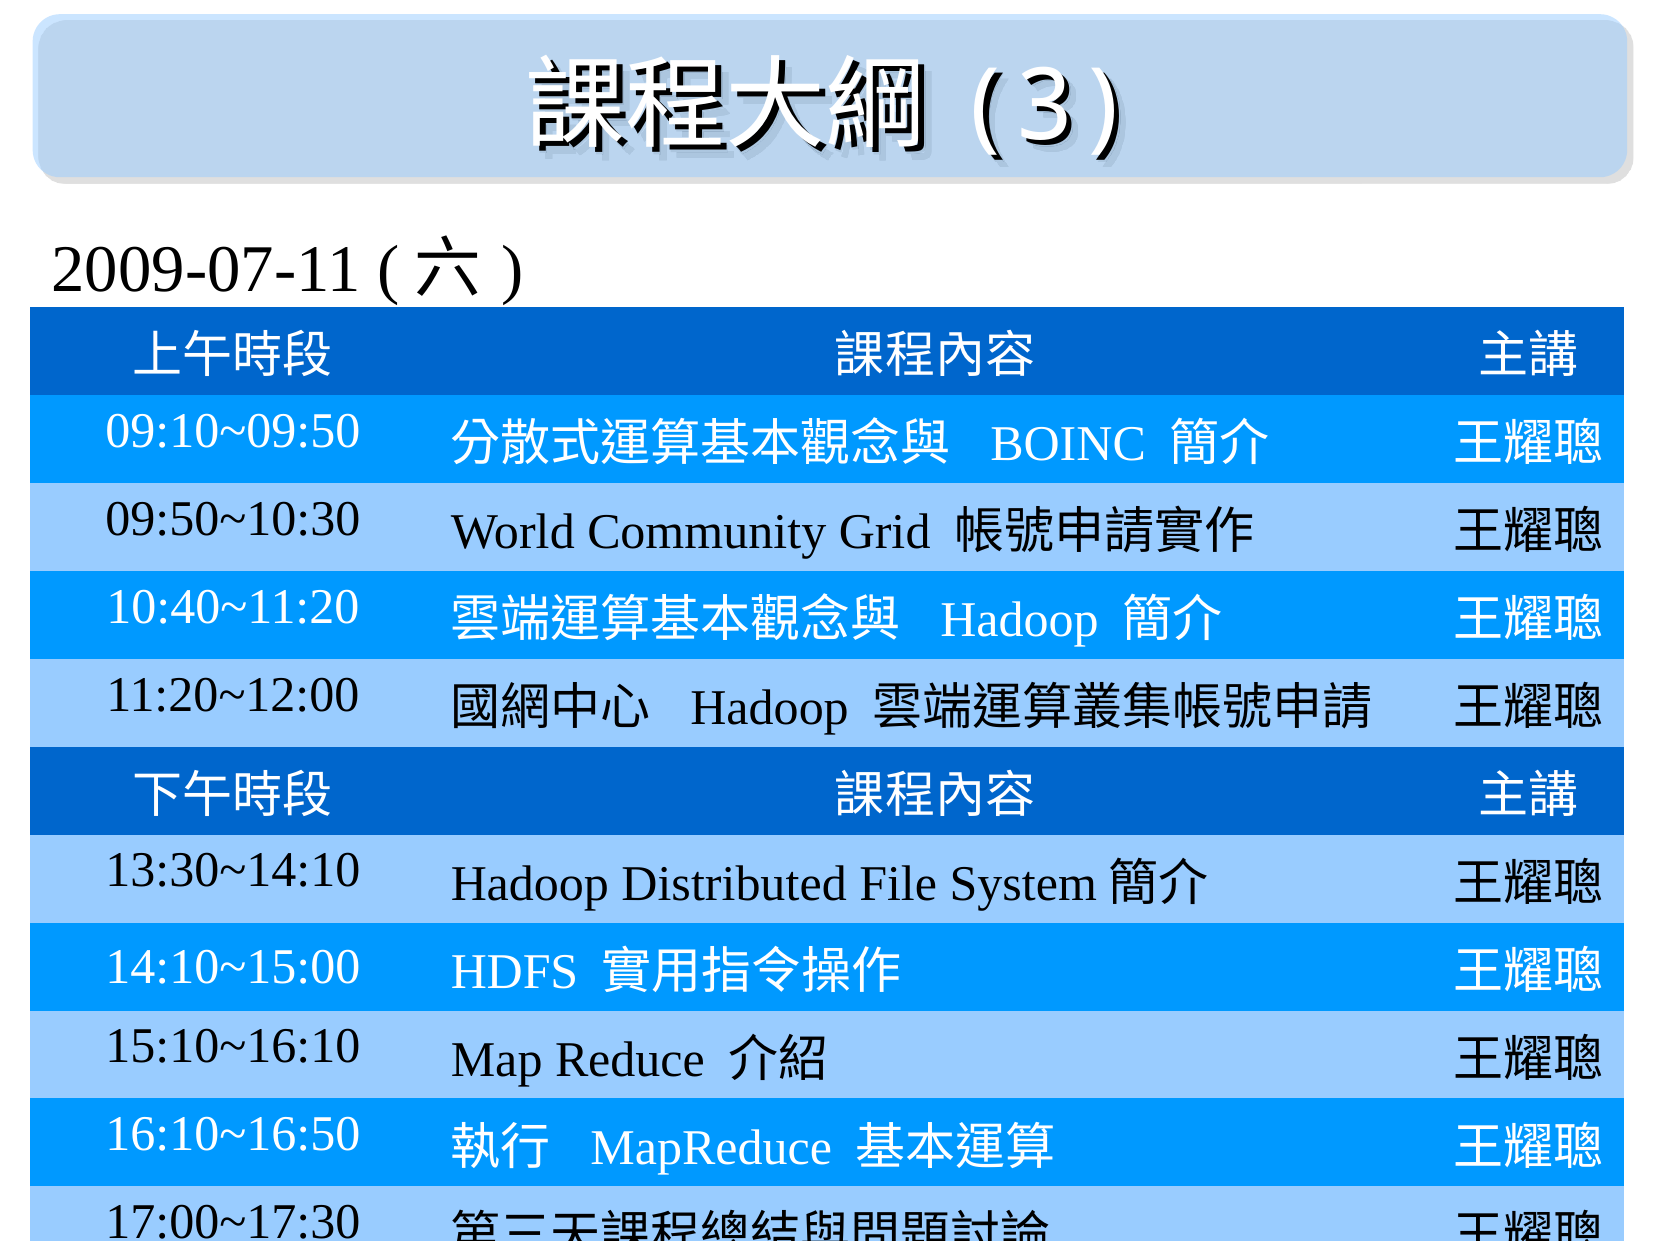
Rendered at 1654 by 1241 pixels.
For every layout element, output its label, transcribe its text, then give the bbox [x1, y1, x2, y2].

table_cell 17:00~17:30 [30, 1186, 436, 1241]
table_cell 13:30~14:10 [30, 835, 436, 923]
table_header 主講 [1434, 307, 1624, 395]
table_cell 主講 [1434, 747, 1624, 835]
table_cell 王耀聰 [1434, 923, 1624, 1011]
text_box 課程大綱(3) [32, 14, 1628, 178]
table_cell 課程內容 [436, 747, 1434, 835]
table_cell 王耀聰 [1434, 395, 1624, 483]
text_box 2009-07-11 (六) [36, 206, 709, 302]
table_cell 09:50~10:30 [30, 483, 436, 571]
table_cell Hadoop Distributed File System簡介 [436, 835, 1434, 923]
table_cell 15:10~16:10 [30, 1011, 436, 1098]
table_cell 王耀聰 [1434, 1098, 1624, 1186]
table_cell 分散式運算基本觀念與 BOINC 簡介 [436, 395, 1434, 483]
table_cell 王耀聰 [1434, 1186, 1624, 1241]
table_cell 下午時段 [30, 747, 436, 835]
table_header 課程內容 [436, 307, 1434, 395]
table_cell World Community Grid 帳號申請實作 [436, 483, 1434, 571]
table_cell 國網中心 Hadoop 雲端運算叢集帳號申請 [436, 659, 1434, 747]
table_cell 王耀聰 [1434, 835, 1624, 923]
table_cell 王耀聰 [1434, 571, 1624, 659]
table_cell 14:10~15:00 [30, 923, 436, 1011]
table_cell HDFS 實用指令操作 [436, 923, 1434, 1011]
table_cell 王耀聰 [1434, 1011, 1624, 1098]
table_cell 雲端運算基本觀念與 Hadoop 簡介 [436, 571, 1434, 659]
table_cell Map Reduce 介紹 [436, 1011, 1434, 1098]
table_header 上午時段 [30, 307, 436, 395]
table_cell 王耀聰 [1434, 483, 1624, 571]
table_cell 16:10~16:50 [30, 1098, 436, 1186]
table_cell 執行 MapReduce 基本運算 [436, 1098, 1434, 1186]
table_cell 10:40~11:20 [30, 571, 436, 659]
table_cell 09:10~09:50 [30, 395, 436, 483]
table_cell 11:20~12:00 [30, 659, 436, 747]
table_cell 王耀聰 [1434, 659, 1624, 747]
table_cell 第三天課程總結與問題討論 [436, 1186, 1434, 1241]
